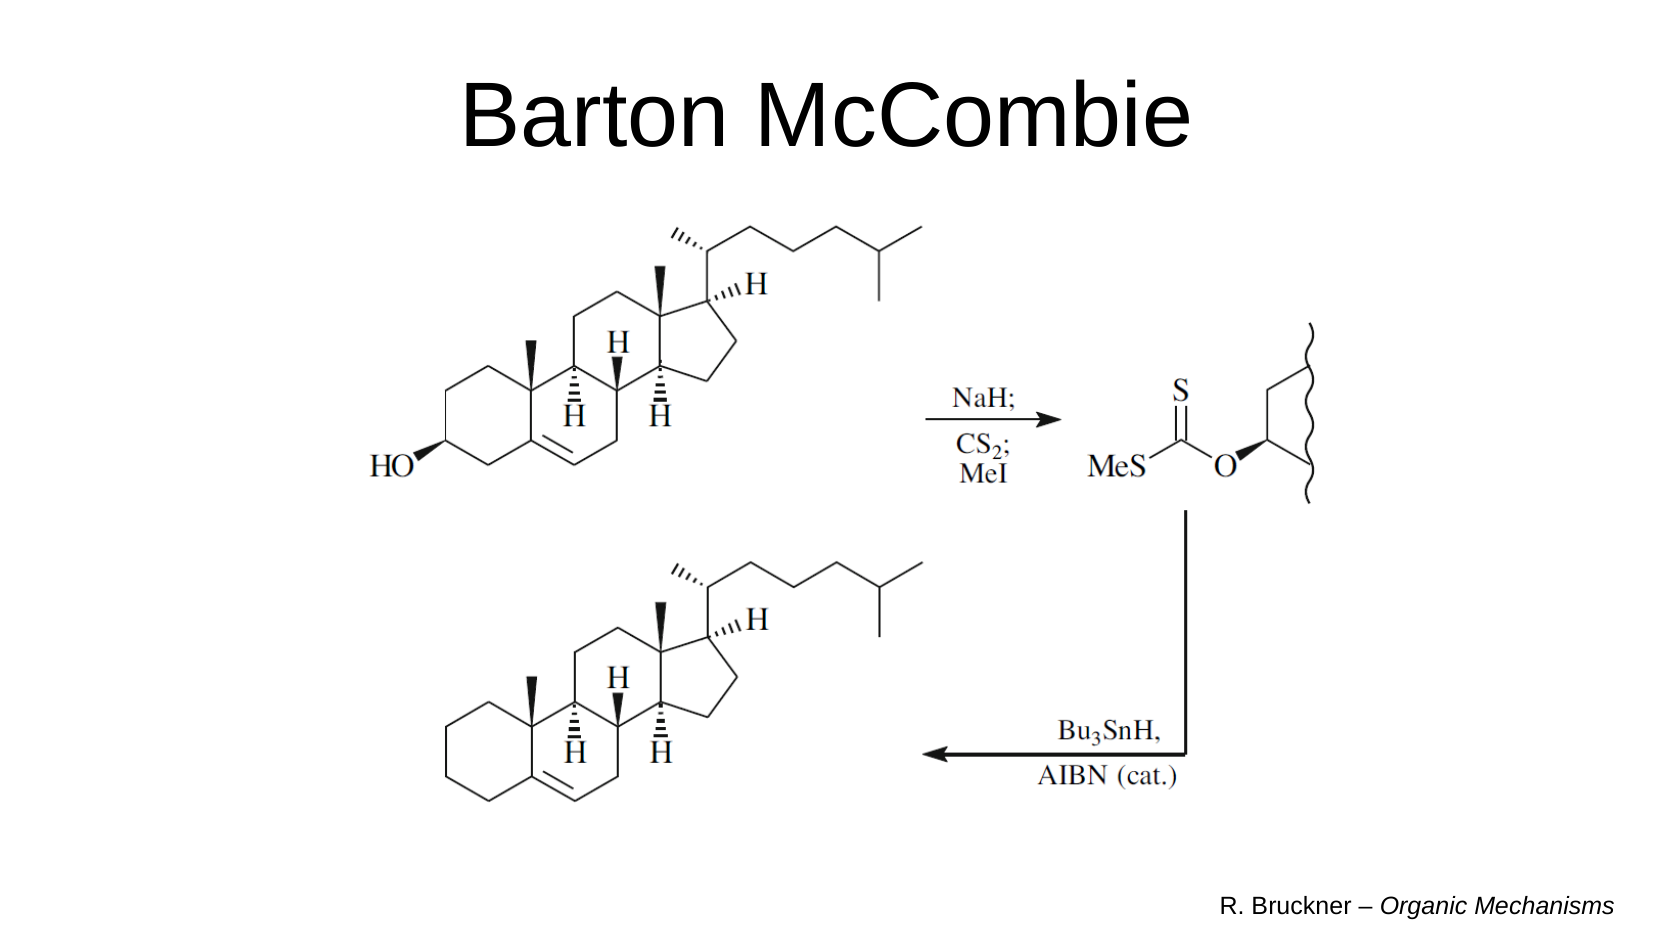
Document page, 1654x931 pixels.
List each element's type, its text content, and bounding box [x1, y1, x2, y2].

title Barton McCombie [82, 37, 1571, 193]
picture [307, 188, 1360, 815]
text_box R. Bruckner – Organic Mechanisms [1204, 884, 1654, 931]
